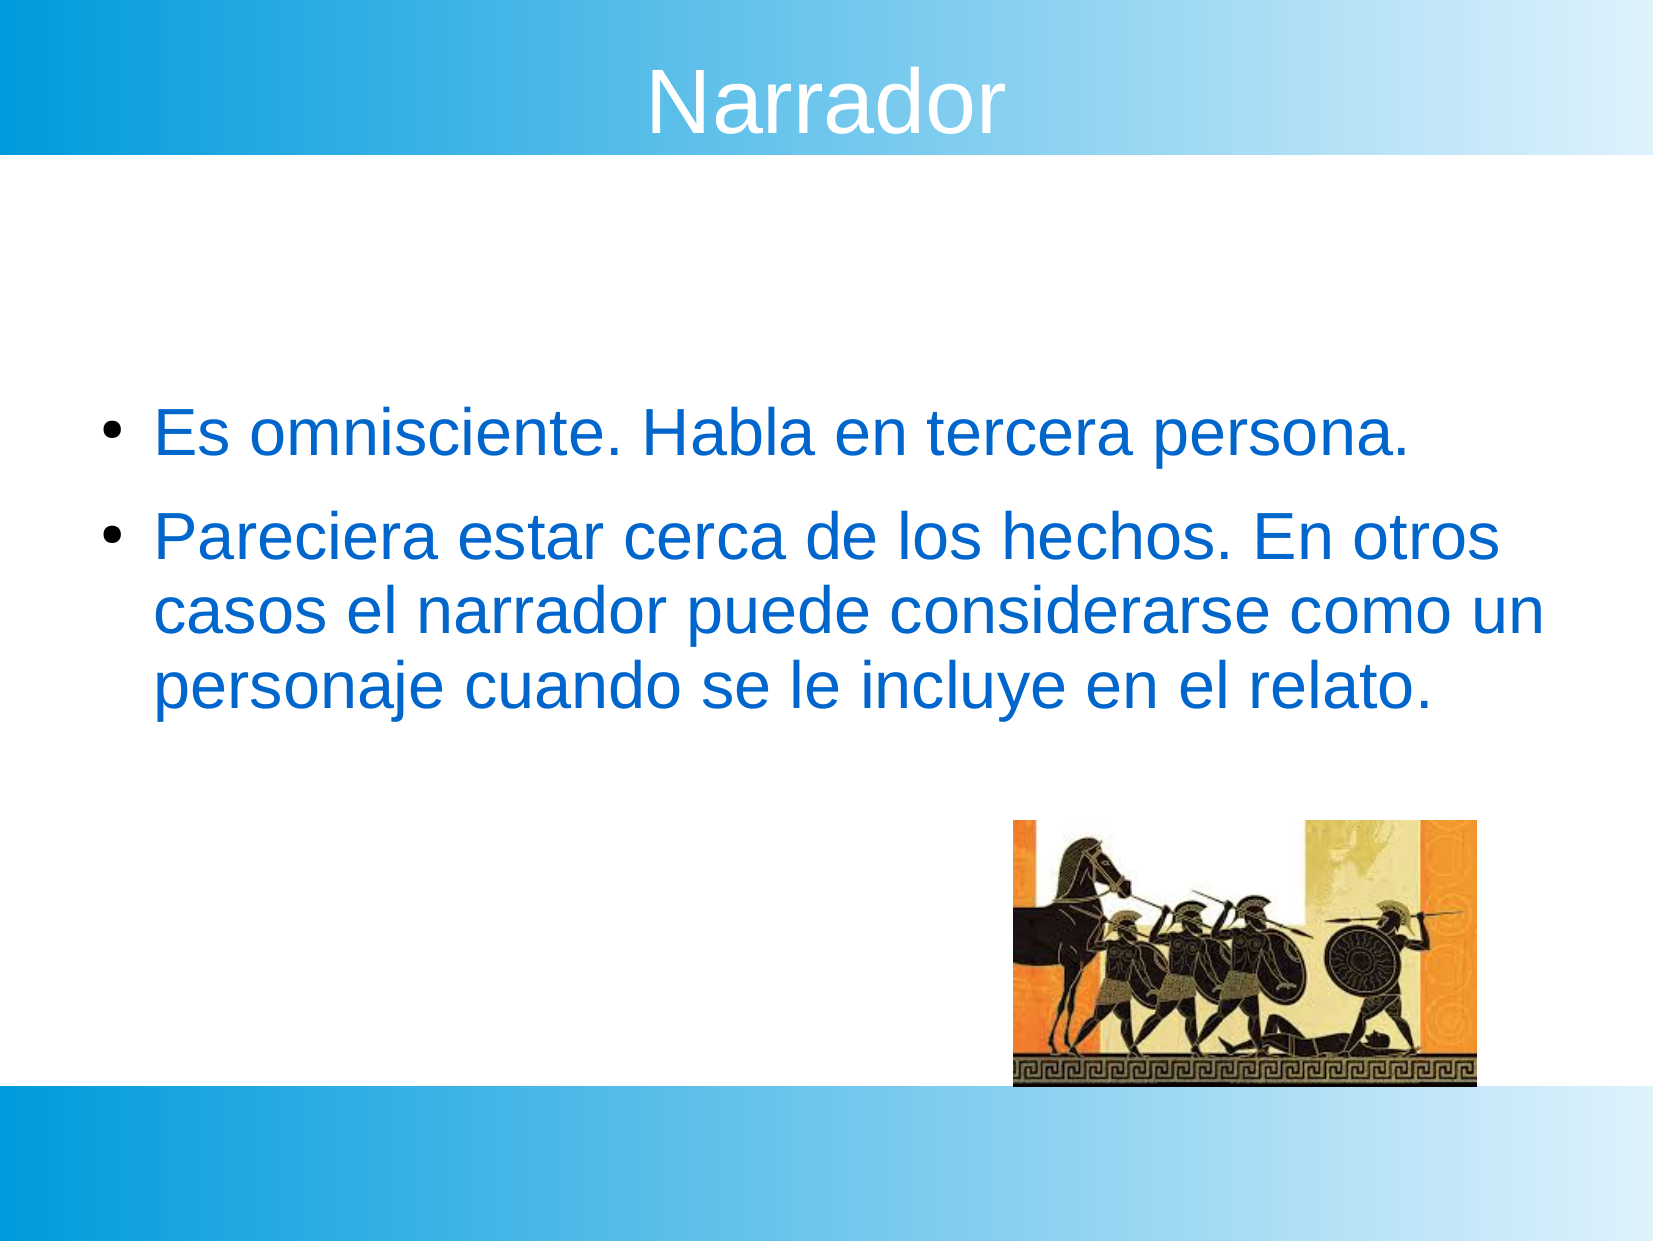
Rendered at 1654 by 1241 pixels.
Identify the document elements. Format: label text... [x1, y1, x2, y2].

list Es omnisciente. Habla en tercera persona. Pareciera estar cerca de los hechos. En otros casos el narrador puede considerarse como un personaje cuando se le incluye en el relato. [82, 290, 1571, 1010]
picture [1013, 820, 1477, 1087]
title Narrador [82, 49, 1571, 155]
